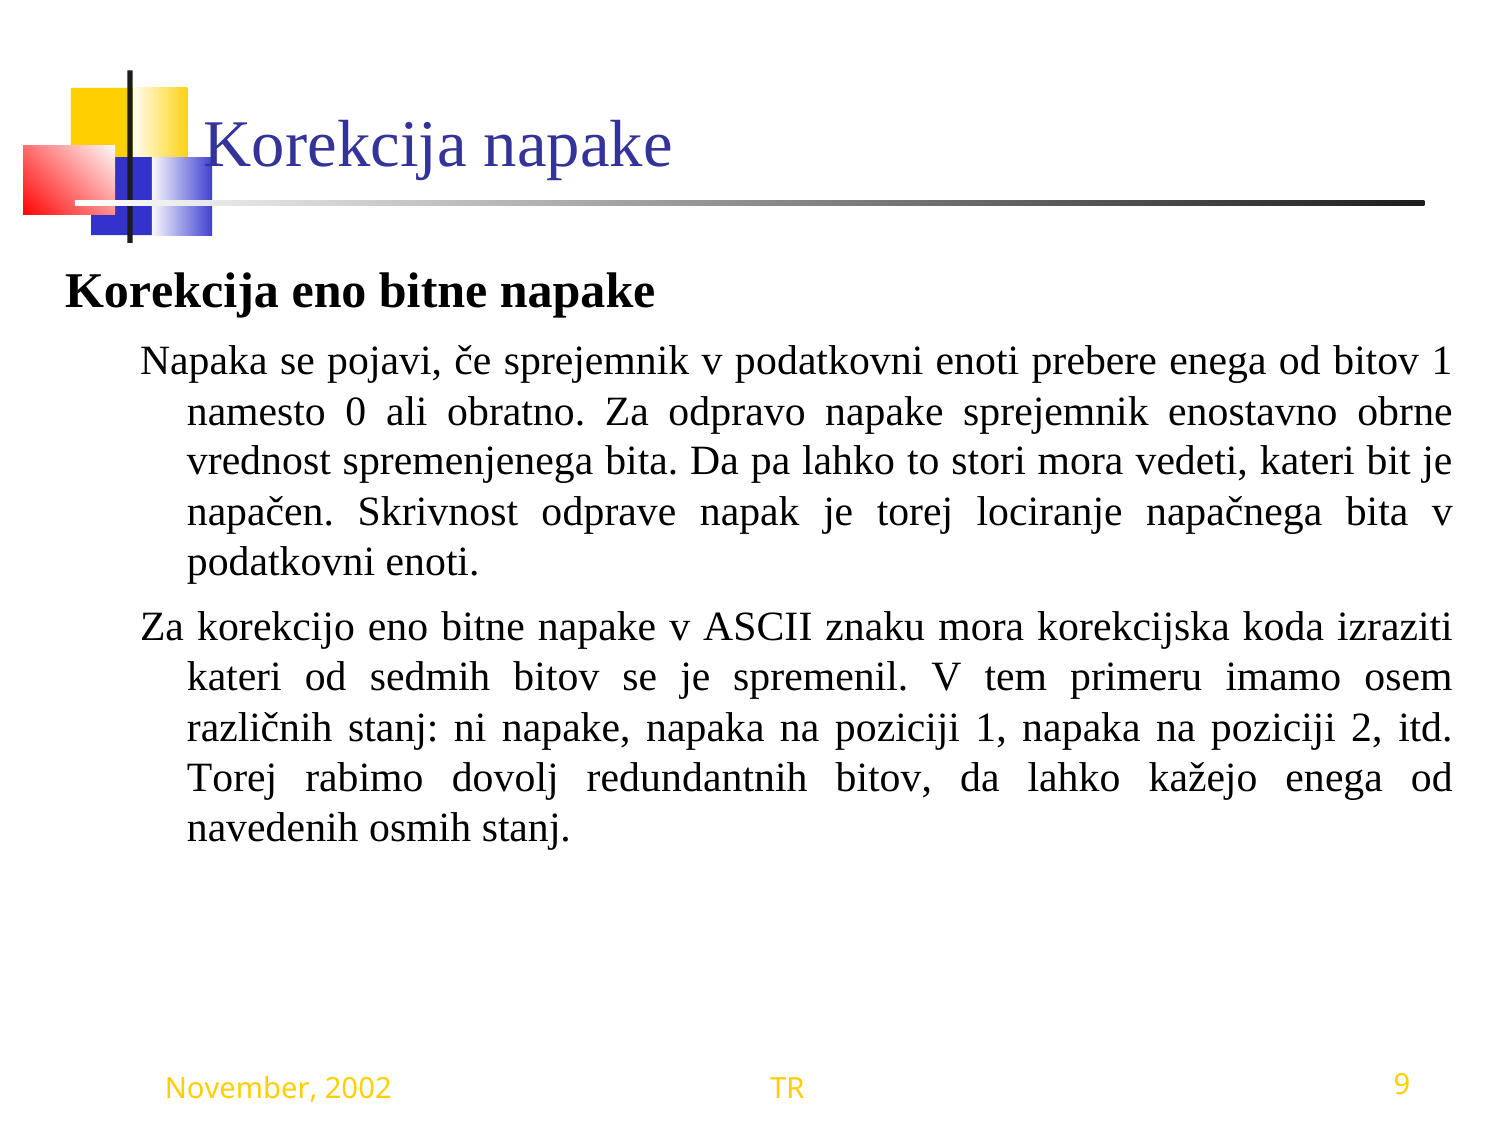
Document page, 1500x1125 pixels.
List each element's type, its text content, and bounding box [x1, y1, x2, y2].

title Korekcija napake [188, 92, 1468, 188]
list Korekcija eno bitne napake Napaka se pojavi, če sprejemnik v podatkovni enoti prebere enega od bitov 1 namesto 0 ali obratno. Za odpravo napake sprejemnik enostavno obrne vrednost spremenjenega bita. Da pa lahko to stori mora vedeti, kateri bit je napačen. Skrivnost odprave napak je torej lociranje napačnega bita v podatkovni enoti. Za korekcijo eno bitne napake v ASCII znaku mora korekcijska koda izraziti kateri od sedmih bitov se je spremenil. V tem primeru imamo osem različnih stanj: ni napake, napaka na poziciji 1, napaka na poziciji 2, itd. Torej rabimo dovolj redundantnih bitov, da lahko kažejo enega od navedenih osmih stanj. [50, 249, 1469, 1007]
text_box November, 2002 [150, 1037, 463, 1113]
text_box <number> [1112, 1037, 1426, 1113]
text_box TR [549, 1037, 1026, 1113]
